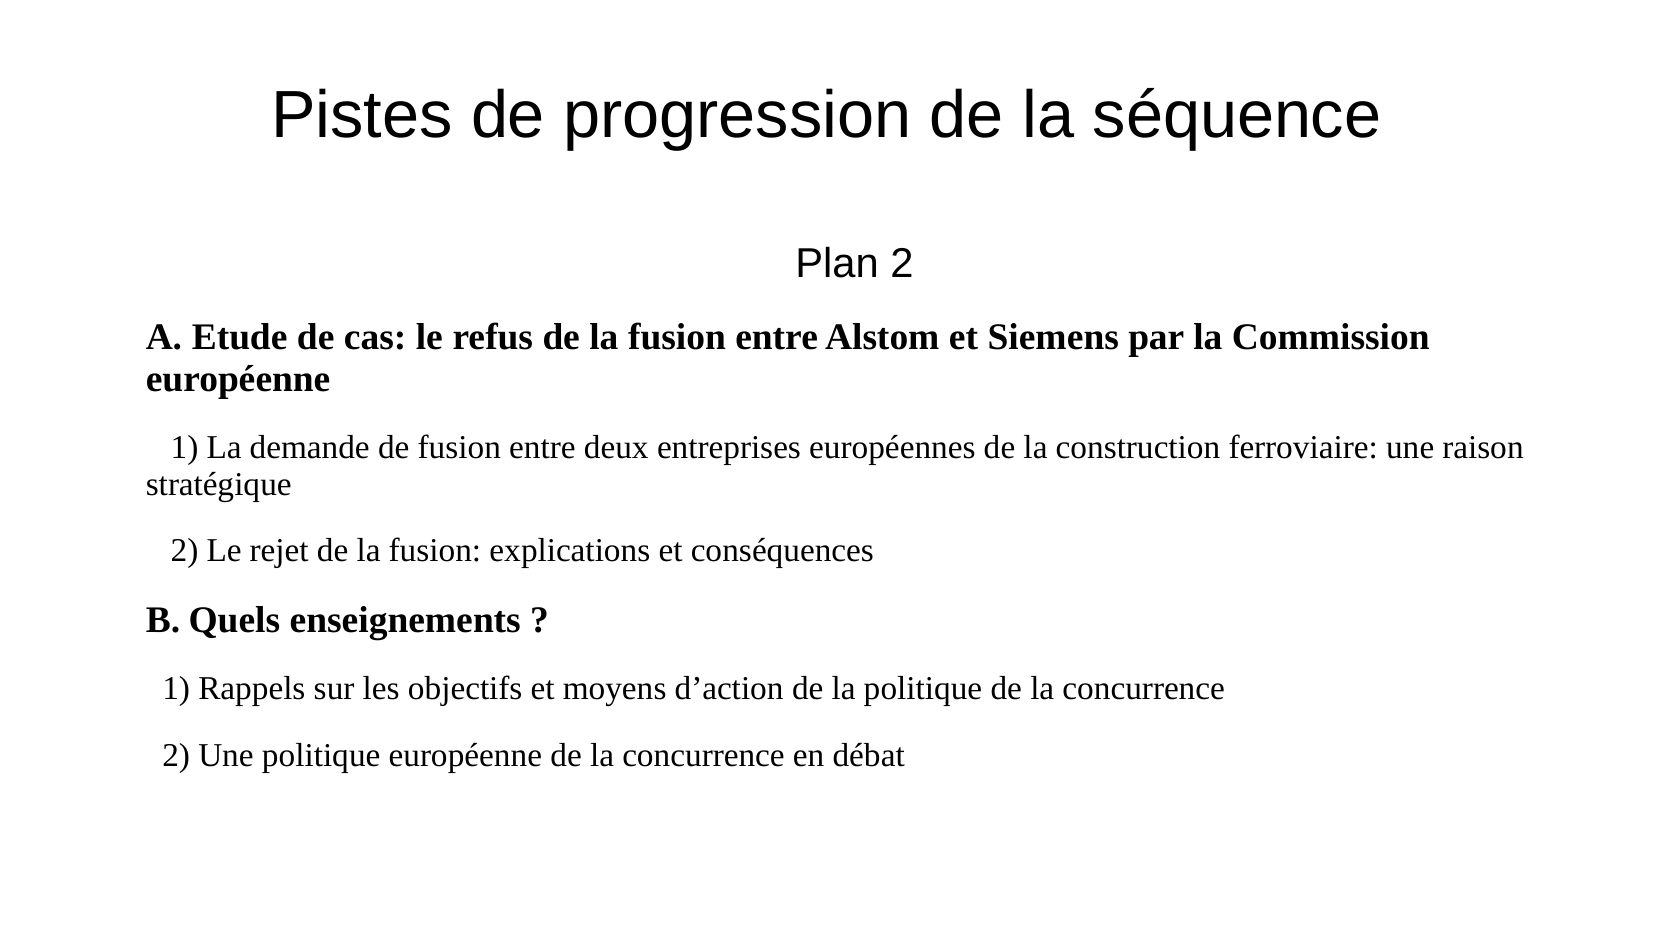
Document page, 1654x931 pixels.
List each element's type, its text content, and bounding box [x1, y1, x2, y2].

title Pistes de progression de la séquence [82, 37, 1571, 193]
list Plan 2 A. Etude de cas: le refus de la fusion entre Alstom et Siemens par la Commission européenne 1) La demande de fusion entre deux entreprises européennes de la construction ferroviaire: une raison stratégique 2) Le rejet de la fusion: explications et conséquences B. Quels enseignements ? 1) Rappels sur les objectifs et moyens d’action de la politique de la concurrence 2) Une politique européenne de la concurrence en débat [75, 240, 1564, 780]
